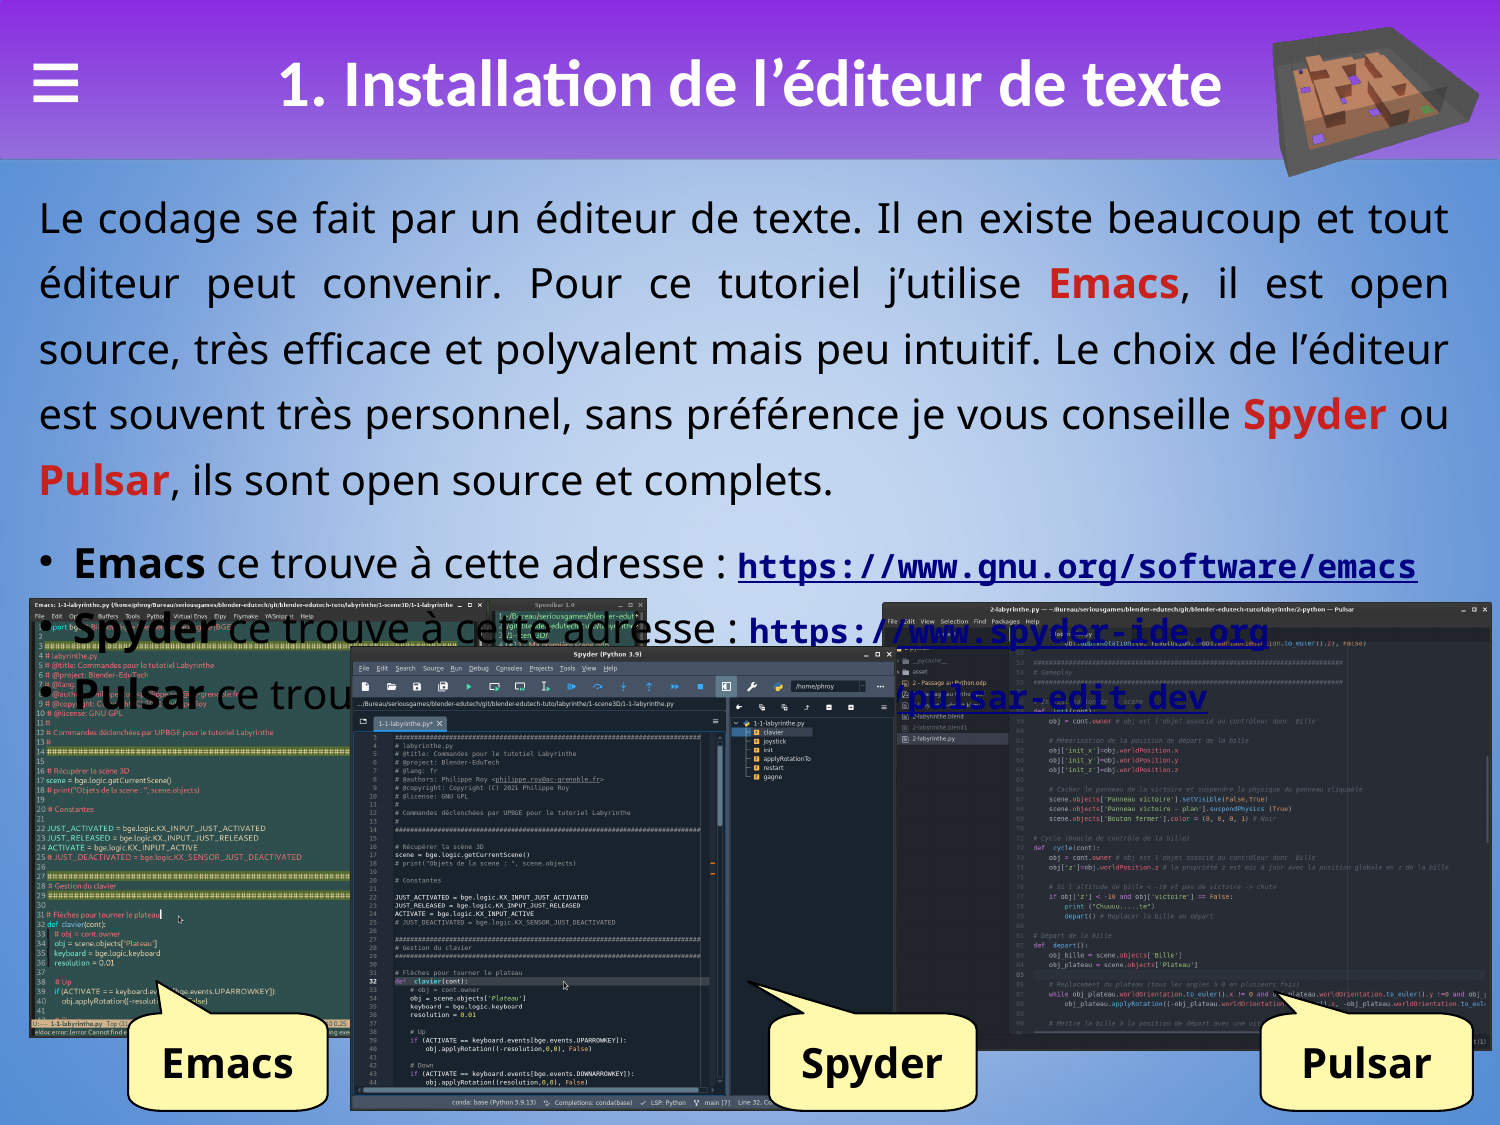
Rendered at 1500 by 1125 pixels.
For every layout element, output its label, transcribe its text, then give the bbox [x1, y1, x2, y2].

text_box Emacs [128, 980, 328, 1111]
text_box 1. Installation de l’éditeur de texte [0, 0, 1500, 159]
text_box Le codage se fait par un éditeur de texte. Il en existe beaucoup et tout éditeur peut convenir. Pour ce tutoriel j’utilise Emacs, il est open source, très efficace et polyvalent mais peu intuitif. Le choix de l’éditeur est souvent très personnel, sans préférence je vous conseille Spyder ou Pulsar, ils sont open source et complets. Emacs ce trouve à cette adresse : https://www.gnu.org/software/emacs Spyder ce trouve à cette adresse : https://www.spyder-ide.org Pulsar ce trouve à cette adresse : https://pulsar-edit.dev [23, 172, 1465, 590]
picture [0, 27, 1500, 1125]
text_box Pulsar [1260, 991, 1473, 1111]
text_box Spyder [747, 981, 977, 1111]
text_box ≡ [14, 23, 101, 141]
